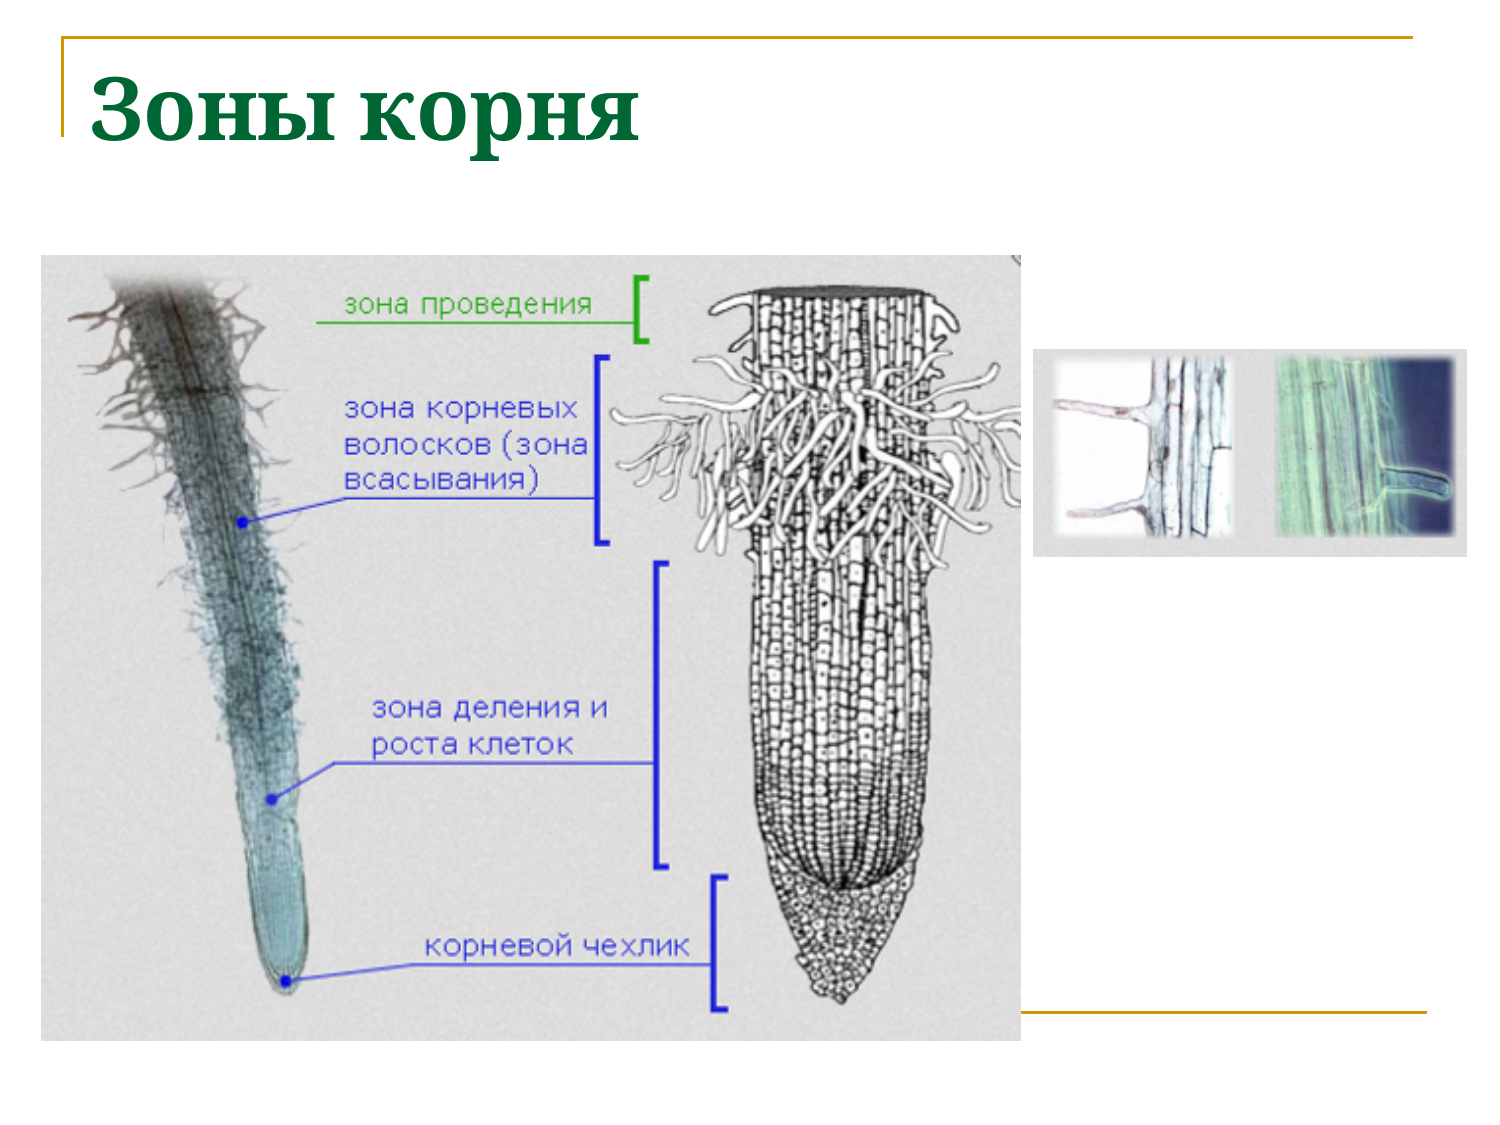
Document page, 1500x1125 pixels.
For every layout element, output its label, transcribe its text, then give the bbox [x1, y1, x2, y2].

picture [41, 255, 1021, 1041]
picture [1033, 349, 1467, 557]
title Зоны корня [75, 45, 1426, 233]
